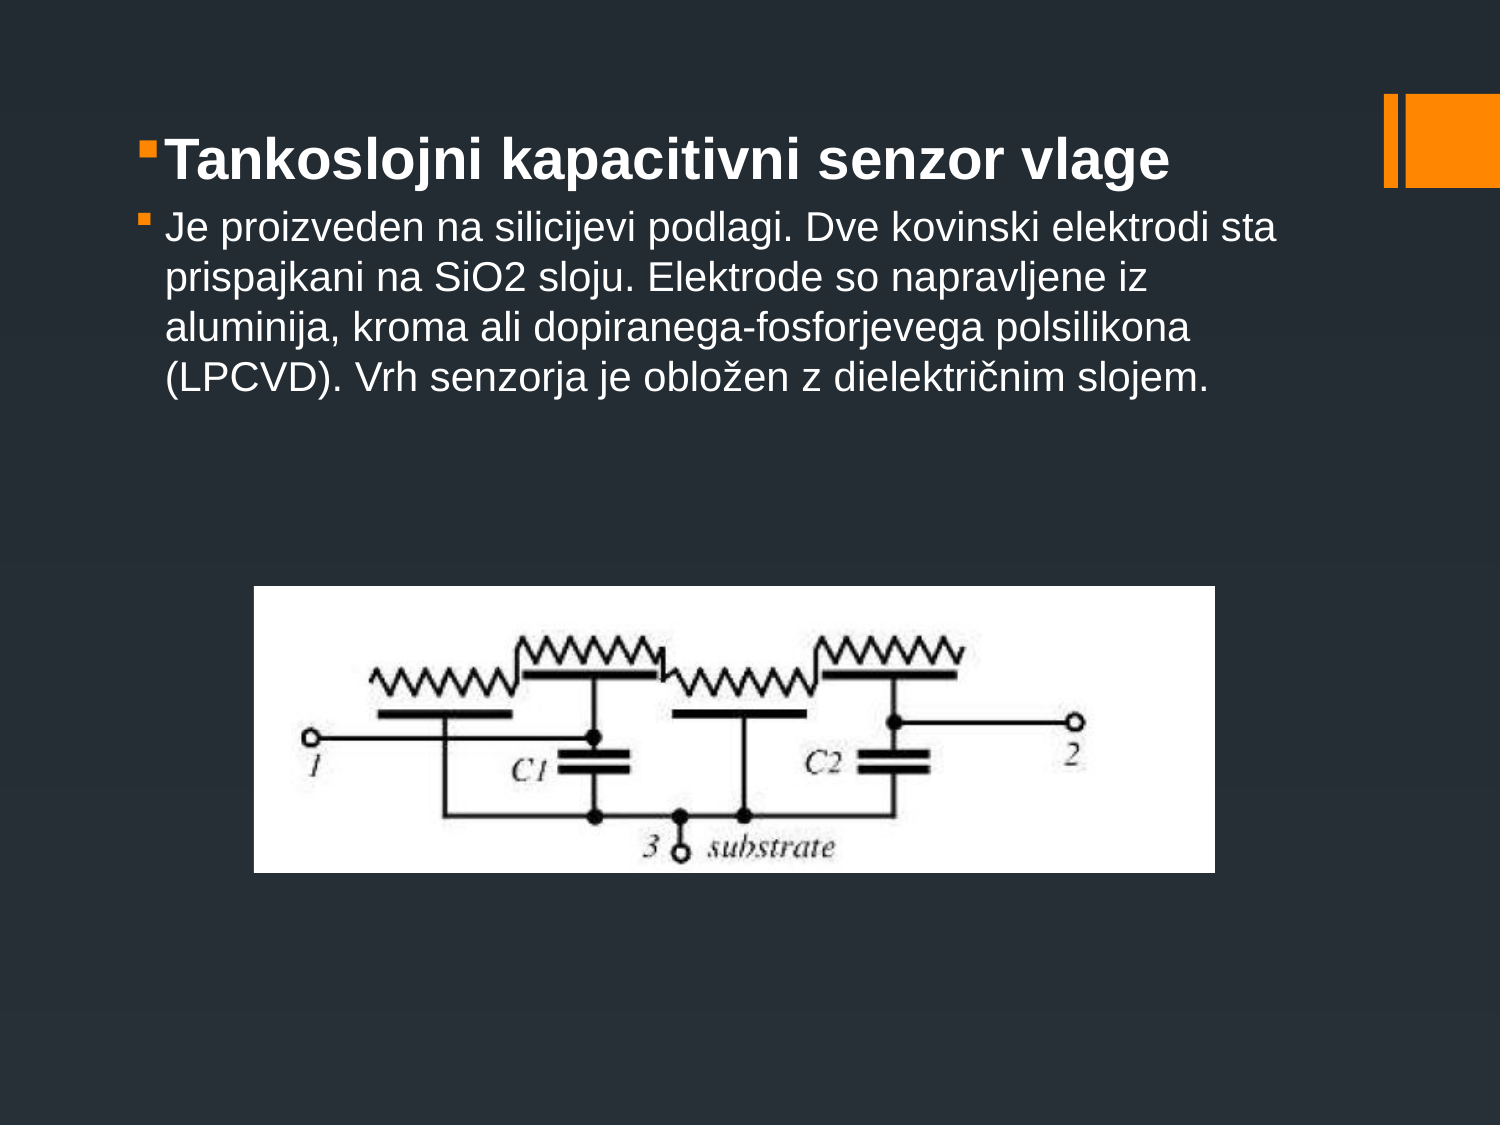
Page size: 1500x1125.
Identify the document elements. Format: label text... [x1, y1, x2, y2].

picture [253, 586, 1215, 873]
list Tankoslojni kapacitivni senzor vlage Je proizveden na silicijevi podlagi. Dve kovinski elektrodi sta prispajkani na SiO2 sloju. Elektrode so napravljene iz aluminija, kroma ali dopiranega-fosforjevega polsilikona (LPCVD). Vrh senzorja je obložen z dielektričnim slojem. [112, 113, 1313, 695]
